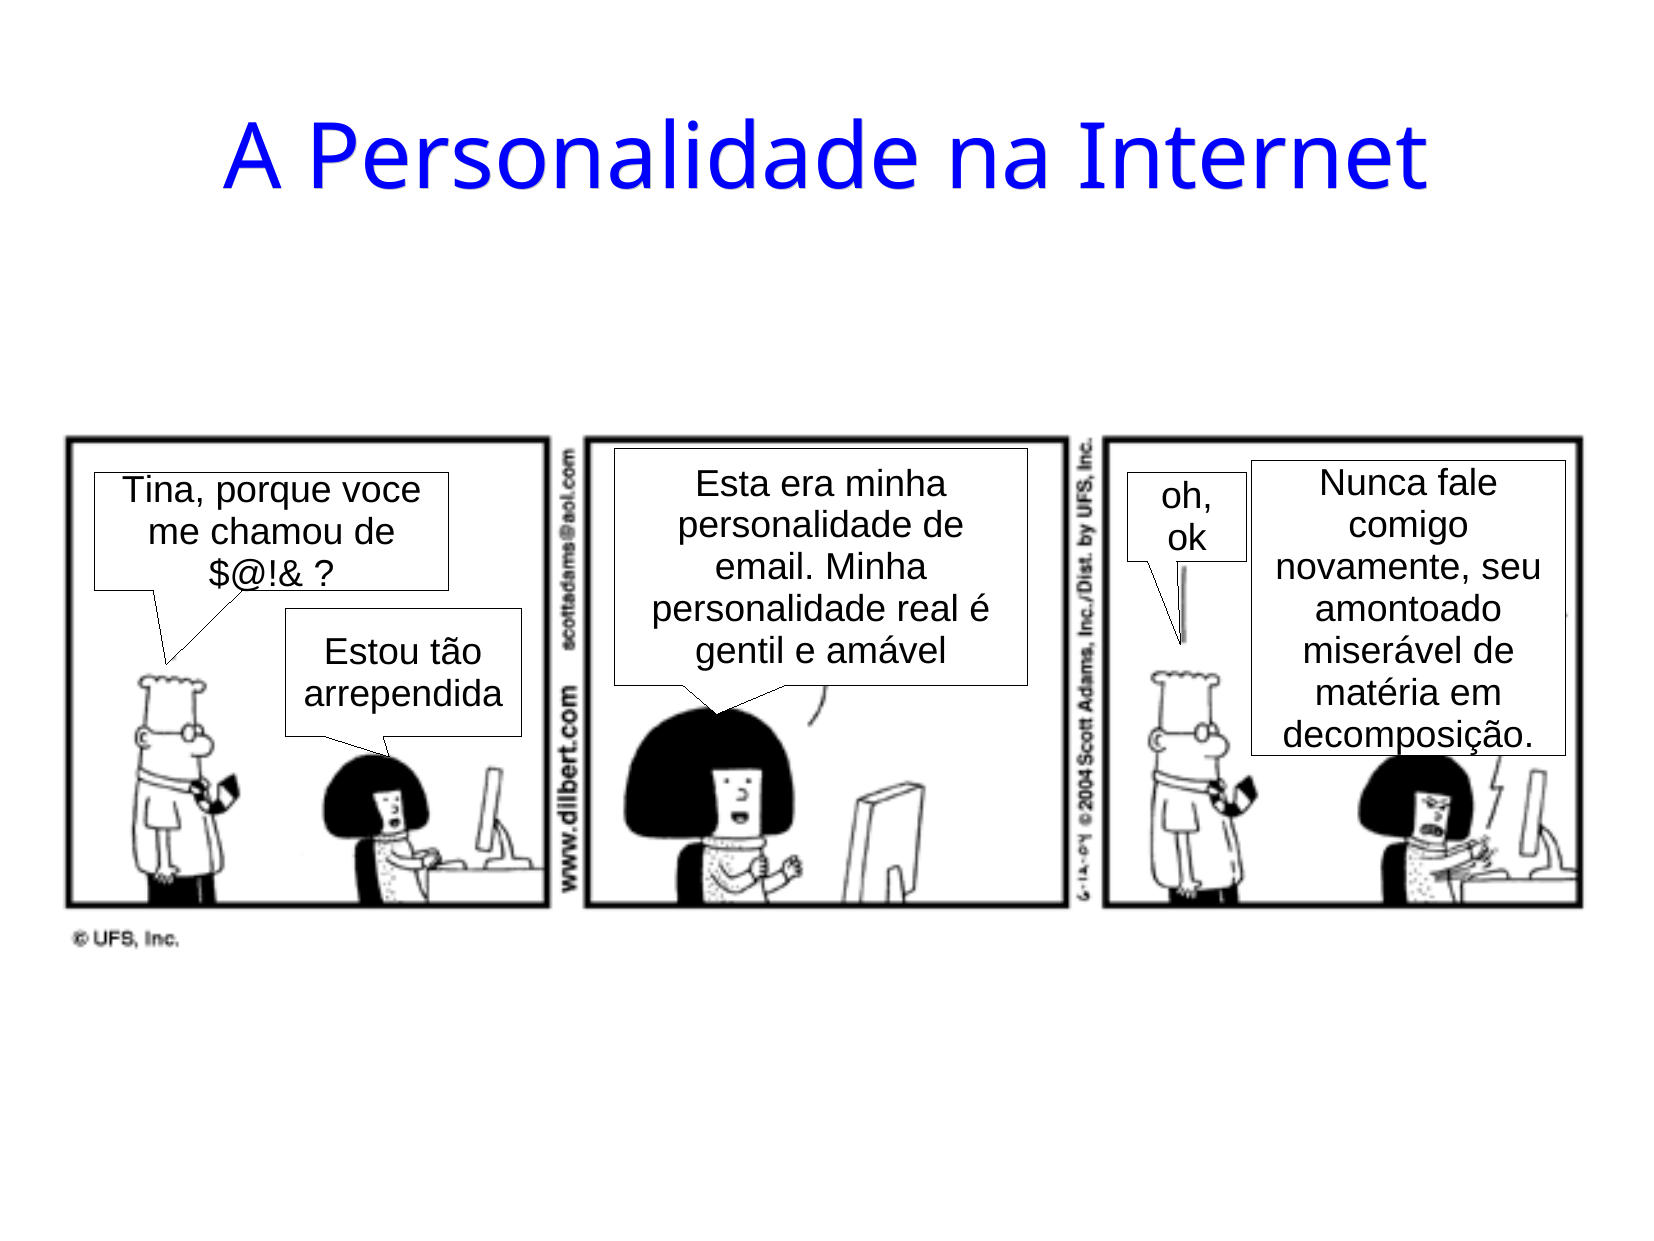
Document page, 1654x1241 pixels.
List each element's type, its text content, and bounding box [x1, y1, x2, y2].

text_box Nunca fale comigo novamente, seu amontoado miserável de matéria em decomposição. [1251, 460, 1566, 756]
text_box Tina, porque voce me chamou de $@!& ? [94, 472, 449, 665]
picture [59, 431, 1594, 963]
text_box Estou tão arrependida [285, 608, 522, 757]
text_box oh, ok [1127, 472, 1247, 645]
title A Personalidade na Internet [82, 49, 1571, 257]
text_box Esta era minha personalidade de email. Minha personalidade real é gentil e amável [614, 448, 1028, 715]
